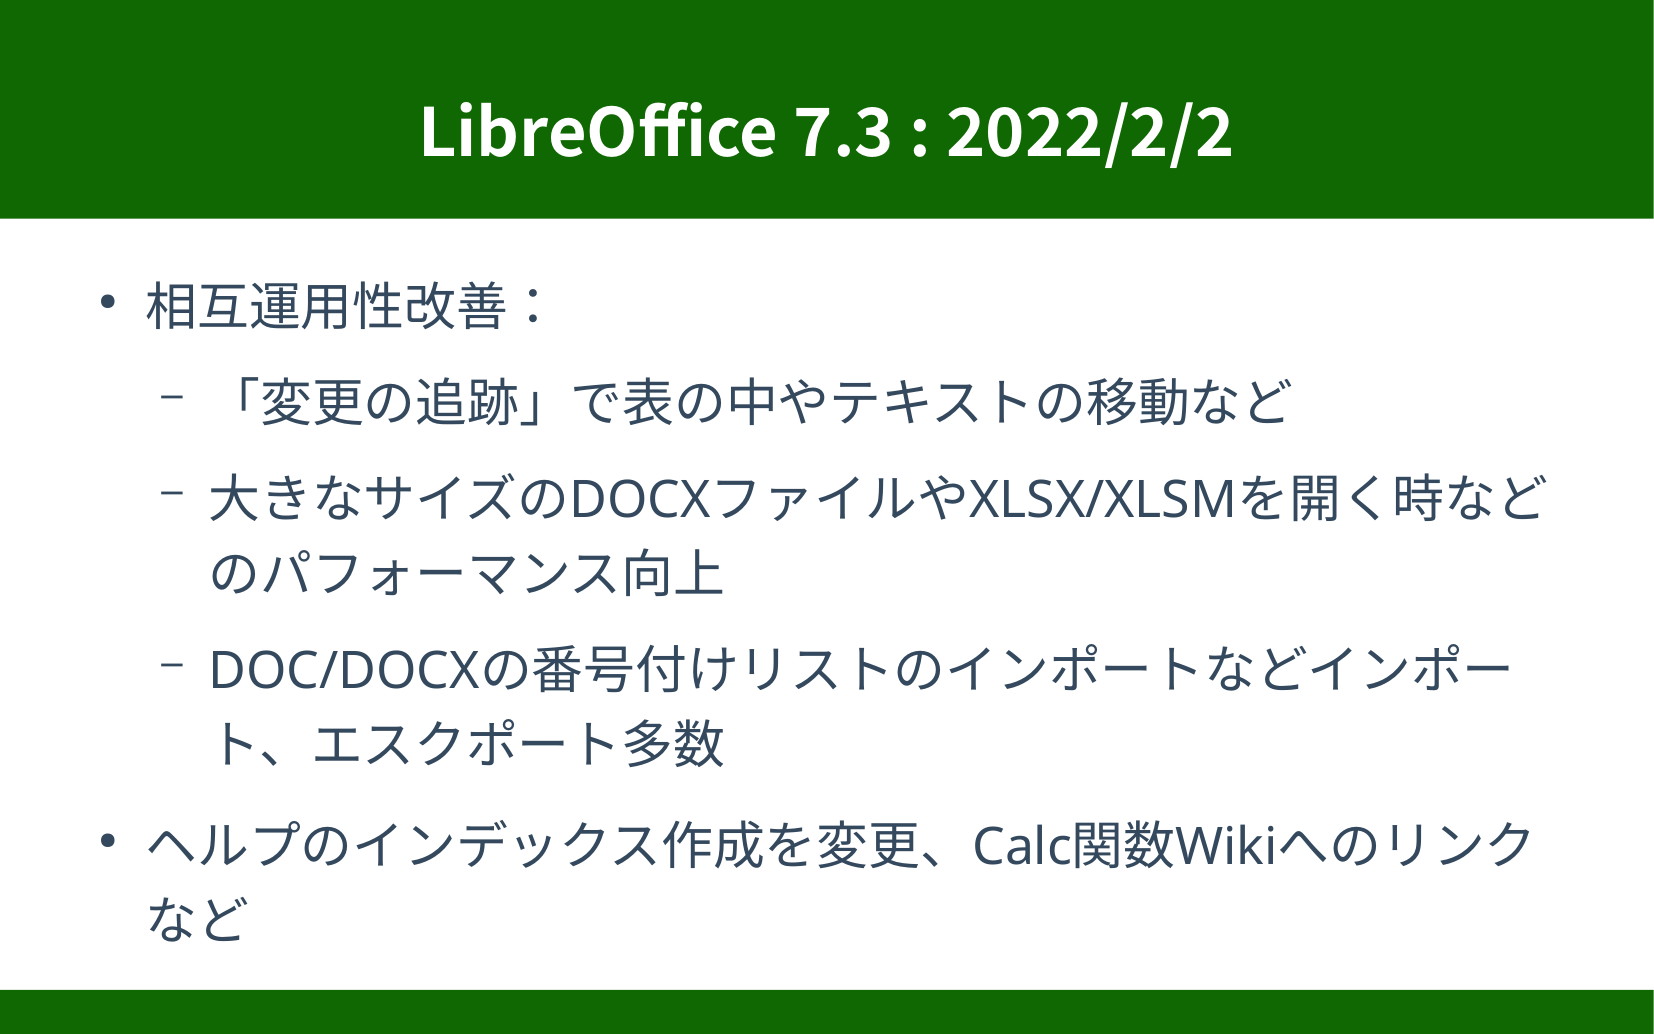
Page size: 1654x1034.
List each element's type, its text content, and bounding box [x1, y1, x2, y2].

title LibreOffice 7.3 : 2022/2/2 [82, 41, 1571, 214]
list 相互運用性改善： 「変更の追跡」で表の中やテキストの移動など 大きなサイズのDOCXファイルやXLSX/XLSMを開く時などのパフォーマンス向上 DOC/DOCXの番号付けリストのインポートなどインポート、エスクポート多数 ヘルプのインデックス作成を変更、Calc関数Wikiへのリンクなど [82, 265, 1571, 957]
